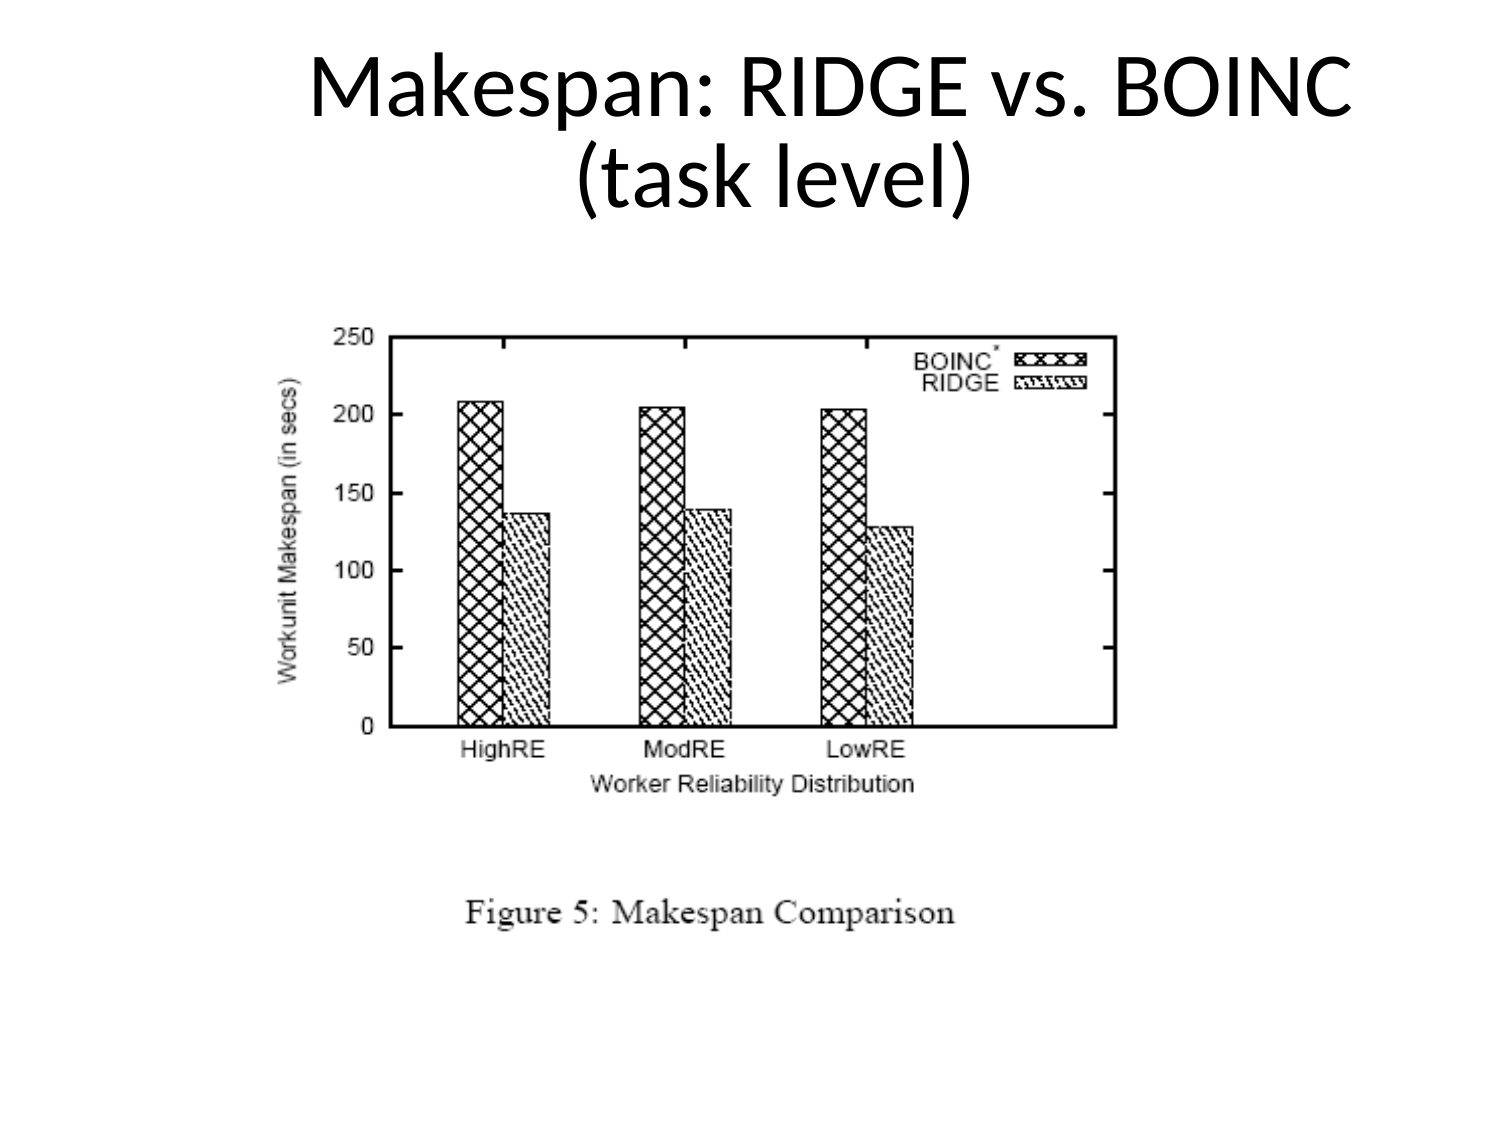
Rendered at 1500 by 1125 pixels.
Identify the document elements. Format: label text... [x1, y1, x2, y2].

title Makespan: RIDGE vs. BOINC (task level) [74, 21, 1475, 257]
picture [260, 301, 1148, 945]
